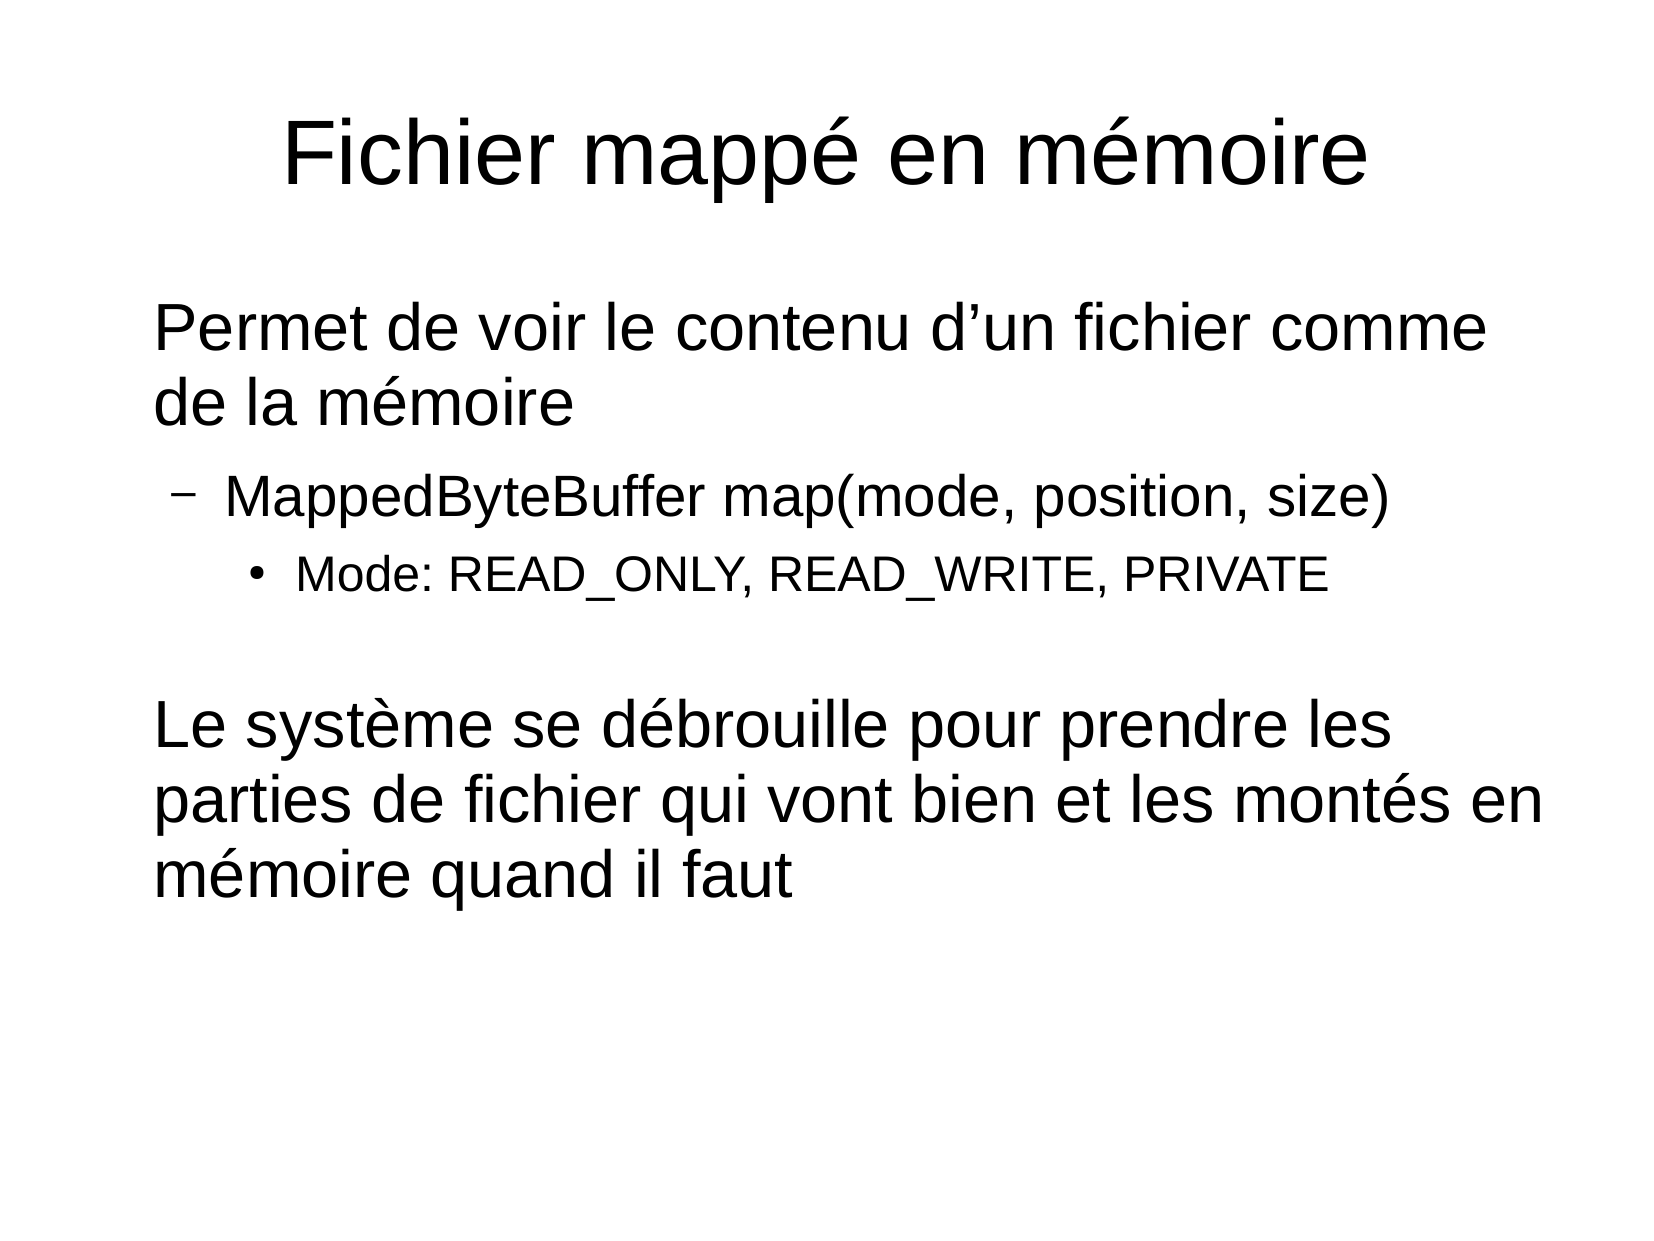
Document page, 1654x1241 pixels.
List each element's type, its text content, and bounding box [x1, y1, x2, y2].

title Fichier mappé en mémoire [82, 49, 1571, 257]
list Permet de voir le contenu d’un fichier comme de la mémoire MappedByteBuffer map(mode, position, size) Mode: READ_ONLY, READ_WRITE, PRIVATE Le système se débrouille pour prendre les parties de fichier qui vont bien et les montés en mémoire quand il faut [82, 290, 1571, 1141]
